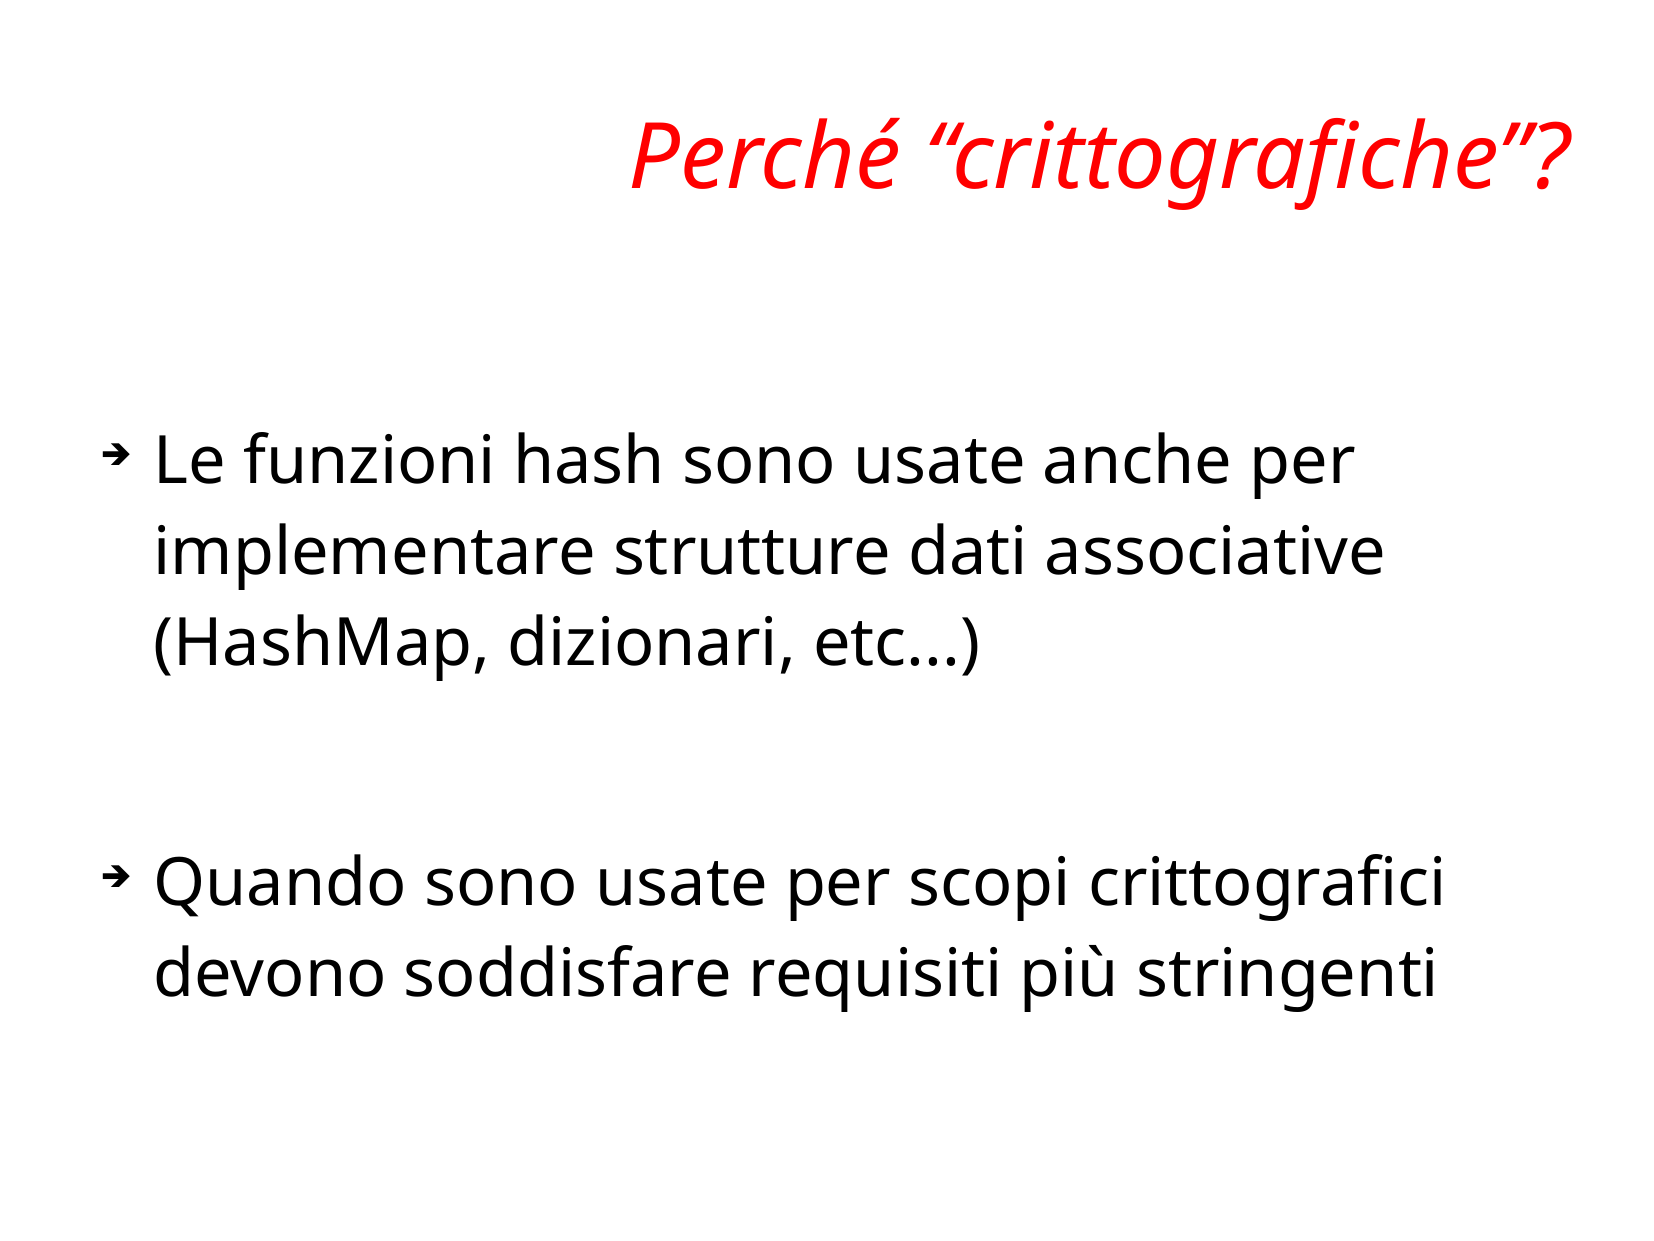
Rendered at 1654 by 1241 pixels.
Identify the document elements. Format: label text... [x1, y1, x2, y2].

title Perché “crittografiche”? [82, 49, 1571, 257]
list Le funzioni hash sono usate anche per implementare strutture dati associative (HashMap, dizionari, etc...) Quando sono usate per scopi crittografici devono soddisfare requisiti più stringenti [82, 412, 1571, 1109]
